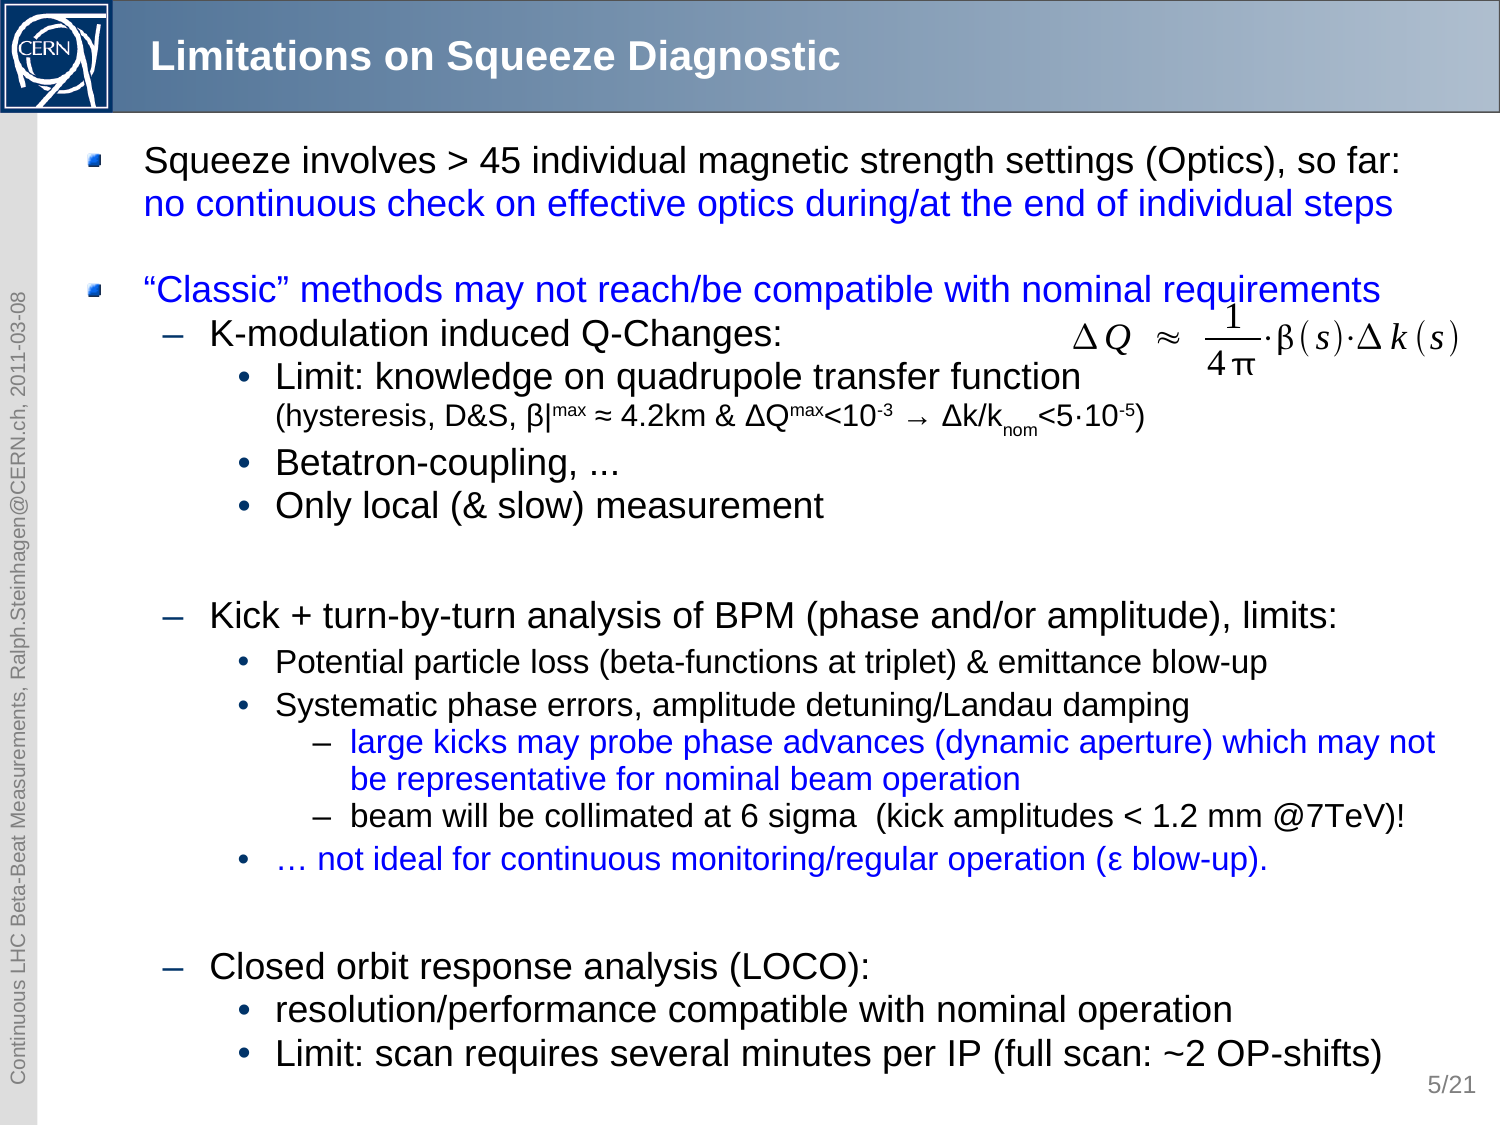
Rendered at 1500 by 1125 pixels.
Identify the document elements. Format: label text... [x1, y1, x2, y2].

chart [1062, 295, 1469, 384]
list Squeeze involves > 45 individual magnetic strength settings (Optics), so far: no continuous check on effective optics during/at the end of individual steps “Classic” methods may not reach/be compatible with nominal requirements K-modulation induced Q-Changes: Limit: knowledge on quadrupole transfer function (hysteresis, D&S, β|max ≈ 4.2km & ΔQmax<10-3 → Δk/knom<5·10-5) Betatron-coupling, ... Only local (& slow) measurement Kick + turn-by-turn analysis of BPM (phase and/or amplitude), limits: Potential particle loss (beta-functions at triplet) & emittance blow-up Systematic phase errors, amplitude detuning/Landau damping large kicks may probe phase advances (dynamic aperture) which may not be representative for nominal beam operation beam will be collimated at 6 sigma (kick amplitudes < 1.2 mm @7TeV)! … not ideal for continuous monitoring/regular operation (ε blow-up). Closed orbit response analysis (LOCO): resolution/performance compatible with nominal operation Limit: scan requires several minutes per IP (full scan: ~2 OP-shifts) [87, 137, 1438, 1074]
title Limitations on Squeeze Diagnostic [150, 7, 1201, 106]
picture [0, 0, 113, 113]
